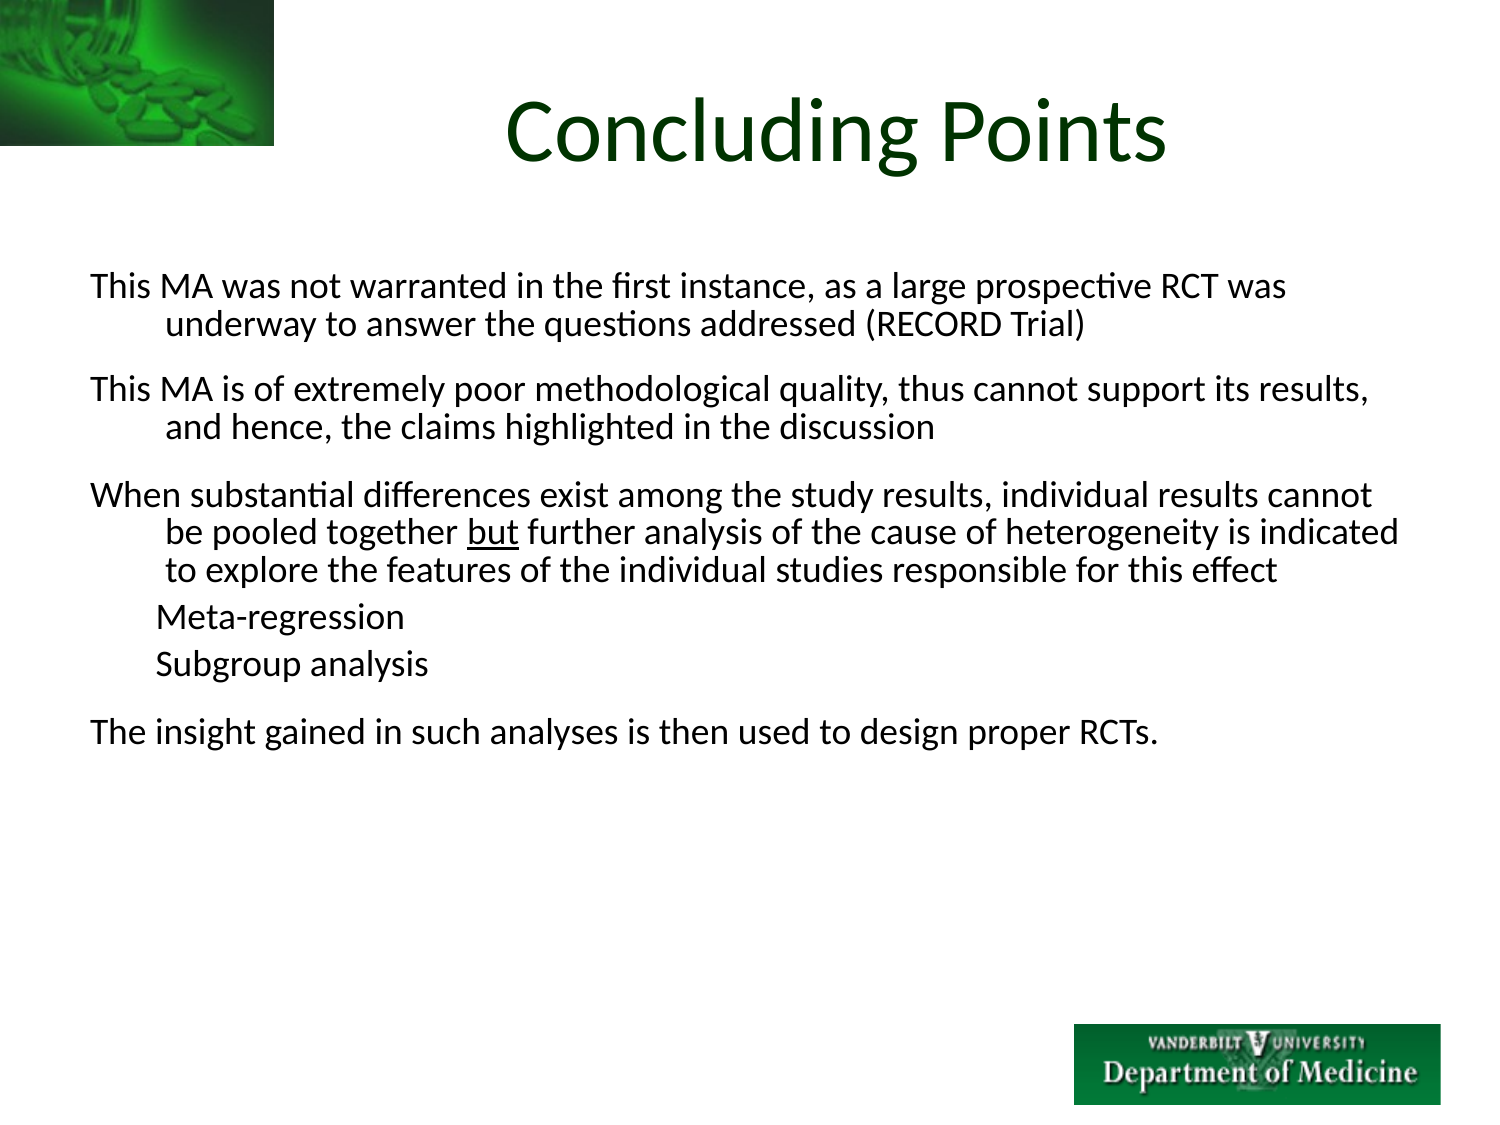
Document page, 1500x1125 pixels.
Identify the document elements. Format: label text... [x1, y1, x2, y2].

list This MA was not warranted in the first instance, as a large prospective RCT was underway to answer the questions addressed (RECORD Trial) This MA is of extremely poor methodological quality, thus cannot support its results, and hence, the claims highlighted in the discussion When substantial differences exist among the study results, individual results cannot be pooled together but further analysis of the cause of heterogeneity is indicated to explore the features of the individual studies responsible for this effect Meta-regression Subgroup analysis The insight gained in such analyses is then used to design proper RCTs. [75, 262, 1426, 1024]
title Concluding Points [224, 45, 1450, 233]
picture [1074, 1024, 1441, 1105]
picture [0, 0, 274, 146]
